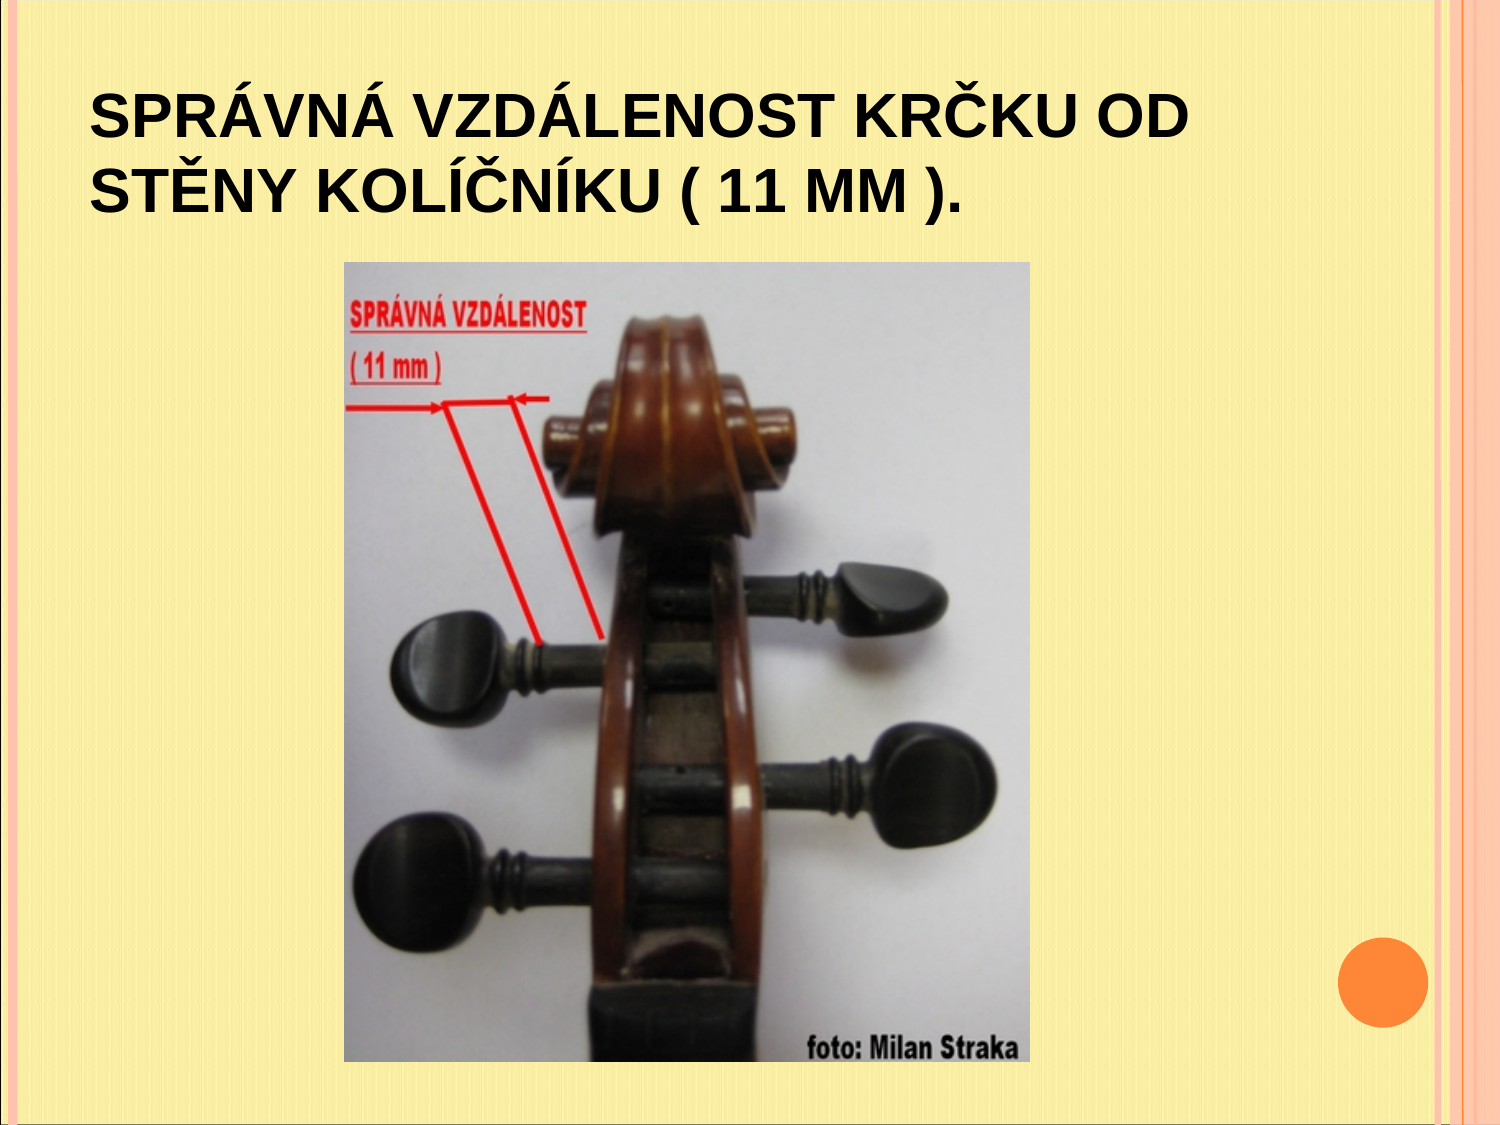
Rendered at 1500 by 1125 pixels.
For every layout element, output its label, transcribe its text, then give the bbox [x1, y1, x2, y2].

picture [1441, 0, 1449, 1125]
picture [18, 0, 1434, 1125]
text_box SPRÁVNÁ VZDÁLENOST KRČKU OD STĚNY KOLÍČNÍKU ( 11 MM ). [74, 45, 1300, 233]
picture [0, 0, 8, 1125]
